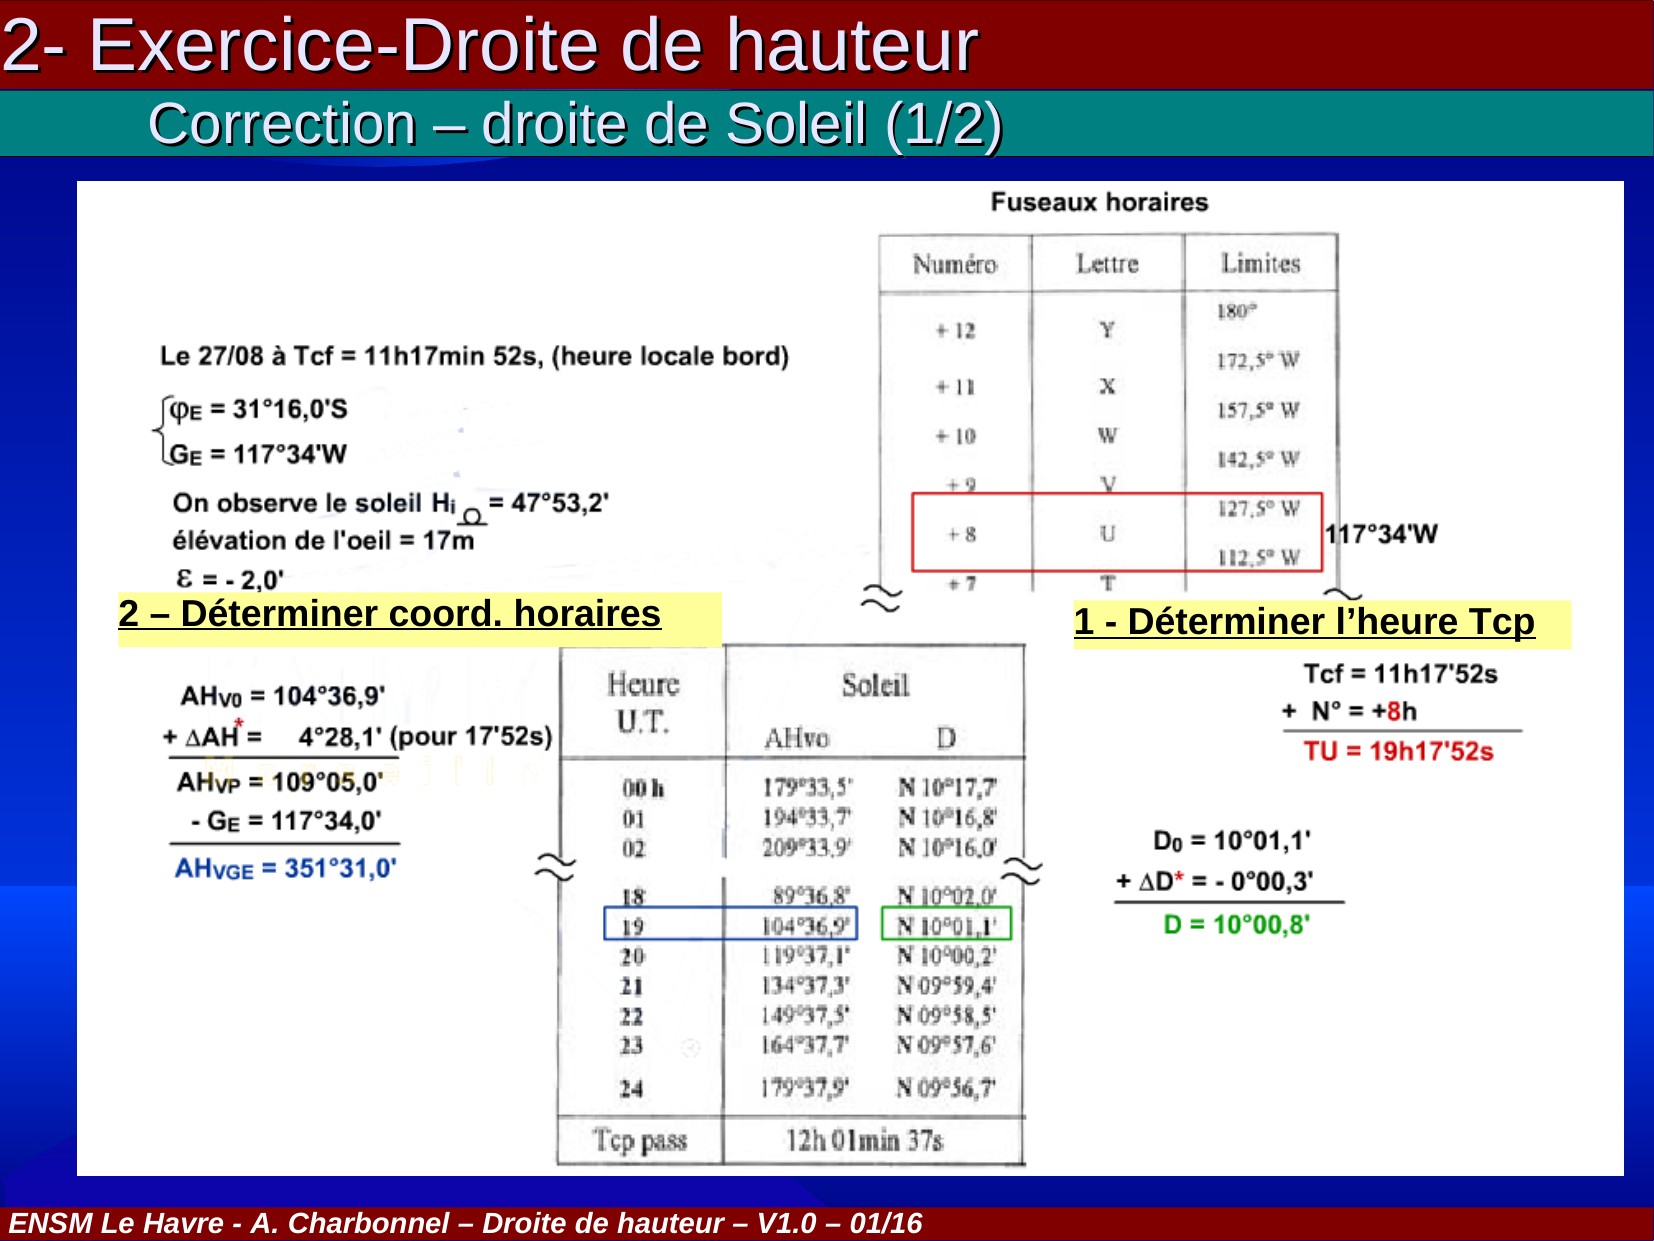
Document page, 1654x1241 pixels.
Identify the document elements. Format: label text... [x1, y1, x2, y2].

title 2- Exercice-Droite de hauteur [0, 0, 1654, 89]
title Correction – droite de Soleil (1/2) [0, 90, 1654, 156]
picture [77, 181, 1624, 1176]
text_box ENSM Le Havre - A. Charbonnel – Droite de hauteur – V1.0 – 01/16 [0, 1207, 1654, 1241]
text_box 1 - Déterminer l’heure Tcp [1073, 600, 1572, 650]
text_box 2 – Déterminer coord. horaires [118, 592, 722, 648]
